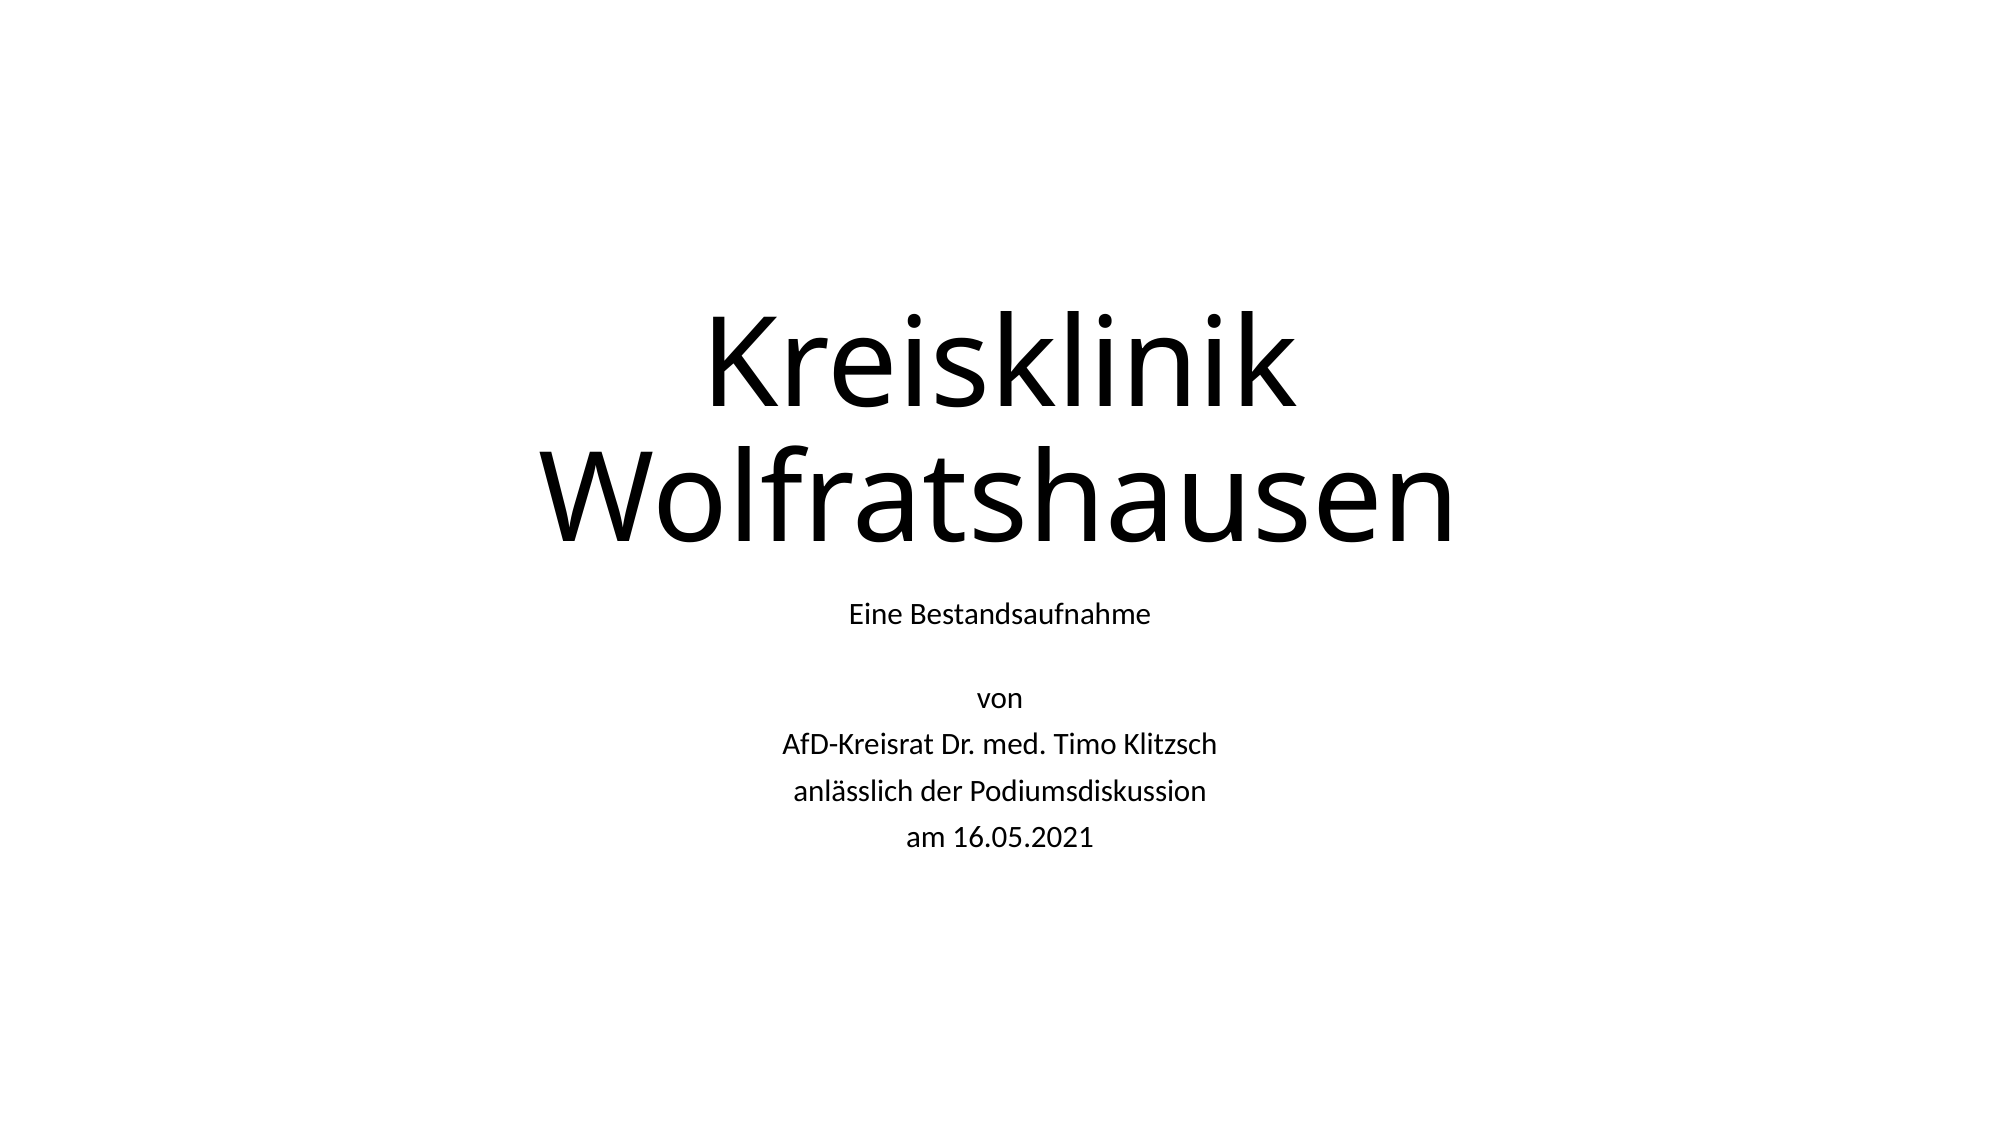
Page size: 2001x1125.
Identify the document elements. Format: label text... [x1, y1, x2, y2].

text_box Eine Bestandsaufnahme von AfD-Kreisrat Dr. med. Timo Klitzsch anlässlich der Podiumsdiskussion am 16.05.2021 [249, 590, 1750, 863]
text_box Kreisklinik Wolfratshausen [249, 184, 1750, 576]
